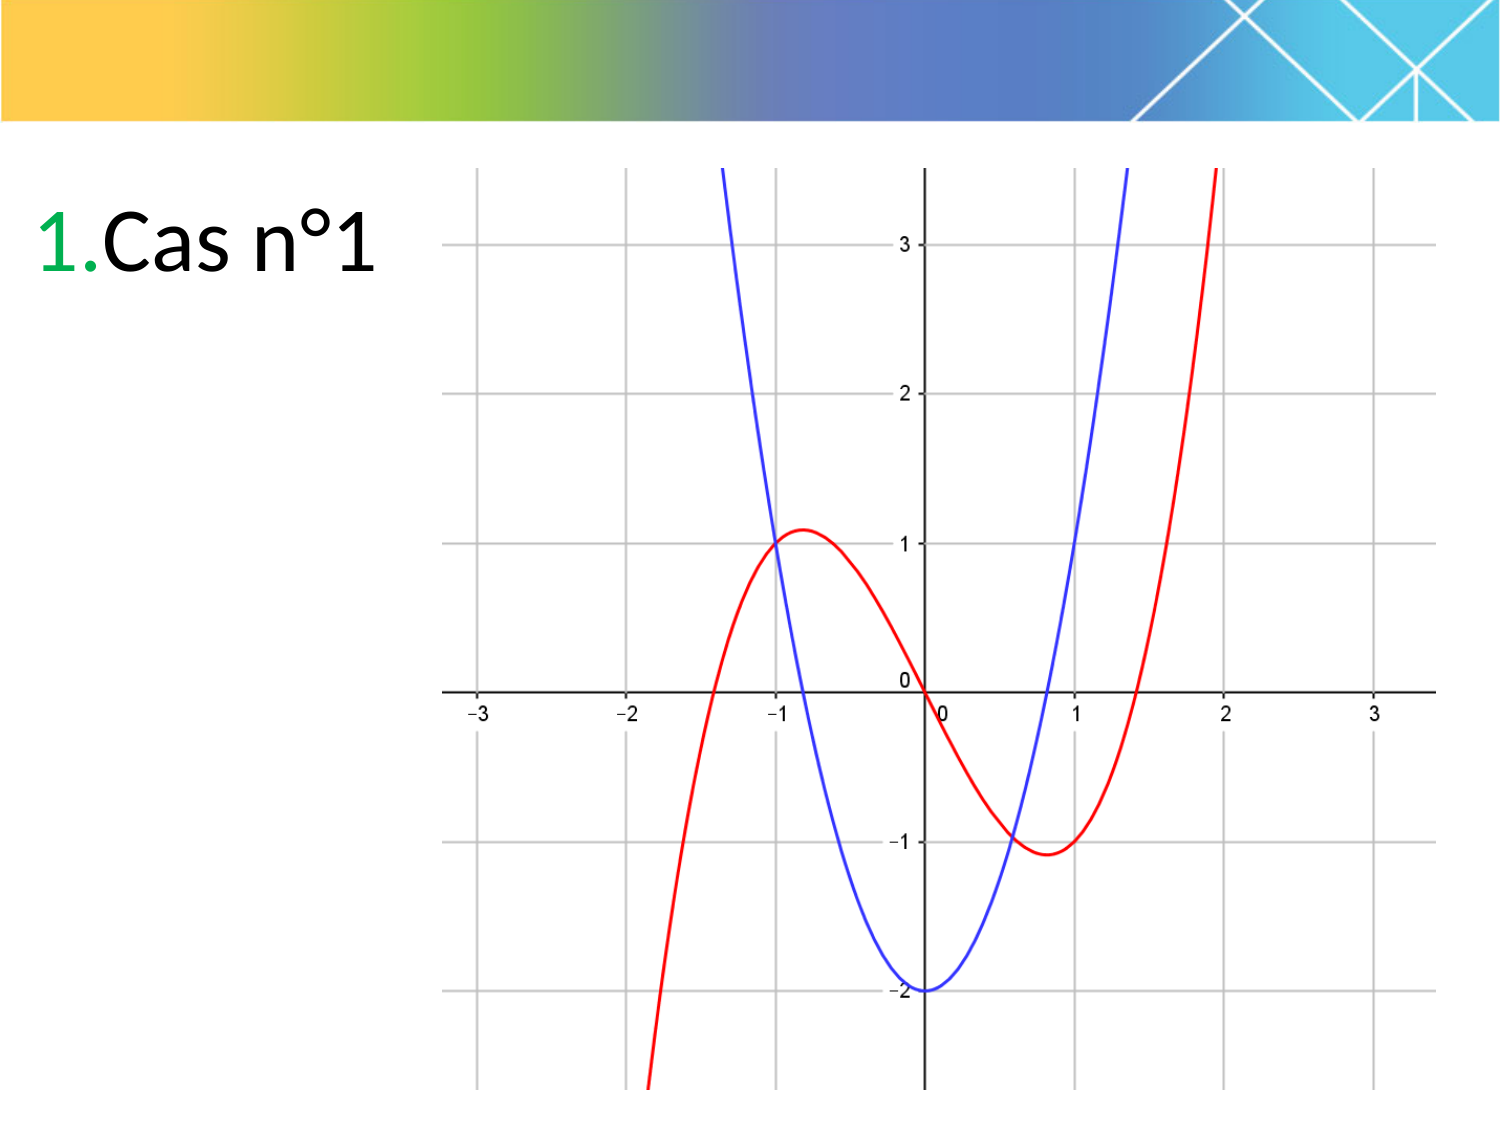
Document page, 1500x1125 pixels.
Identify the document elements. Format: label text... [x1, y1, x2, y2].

title Cas n°1 [17, 163, 1471, 305]
picture [442, 168, 1436, 1090]
